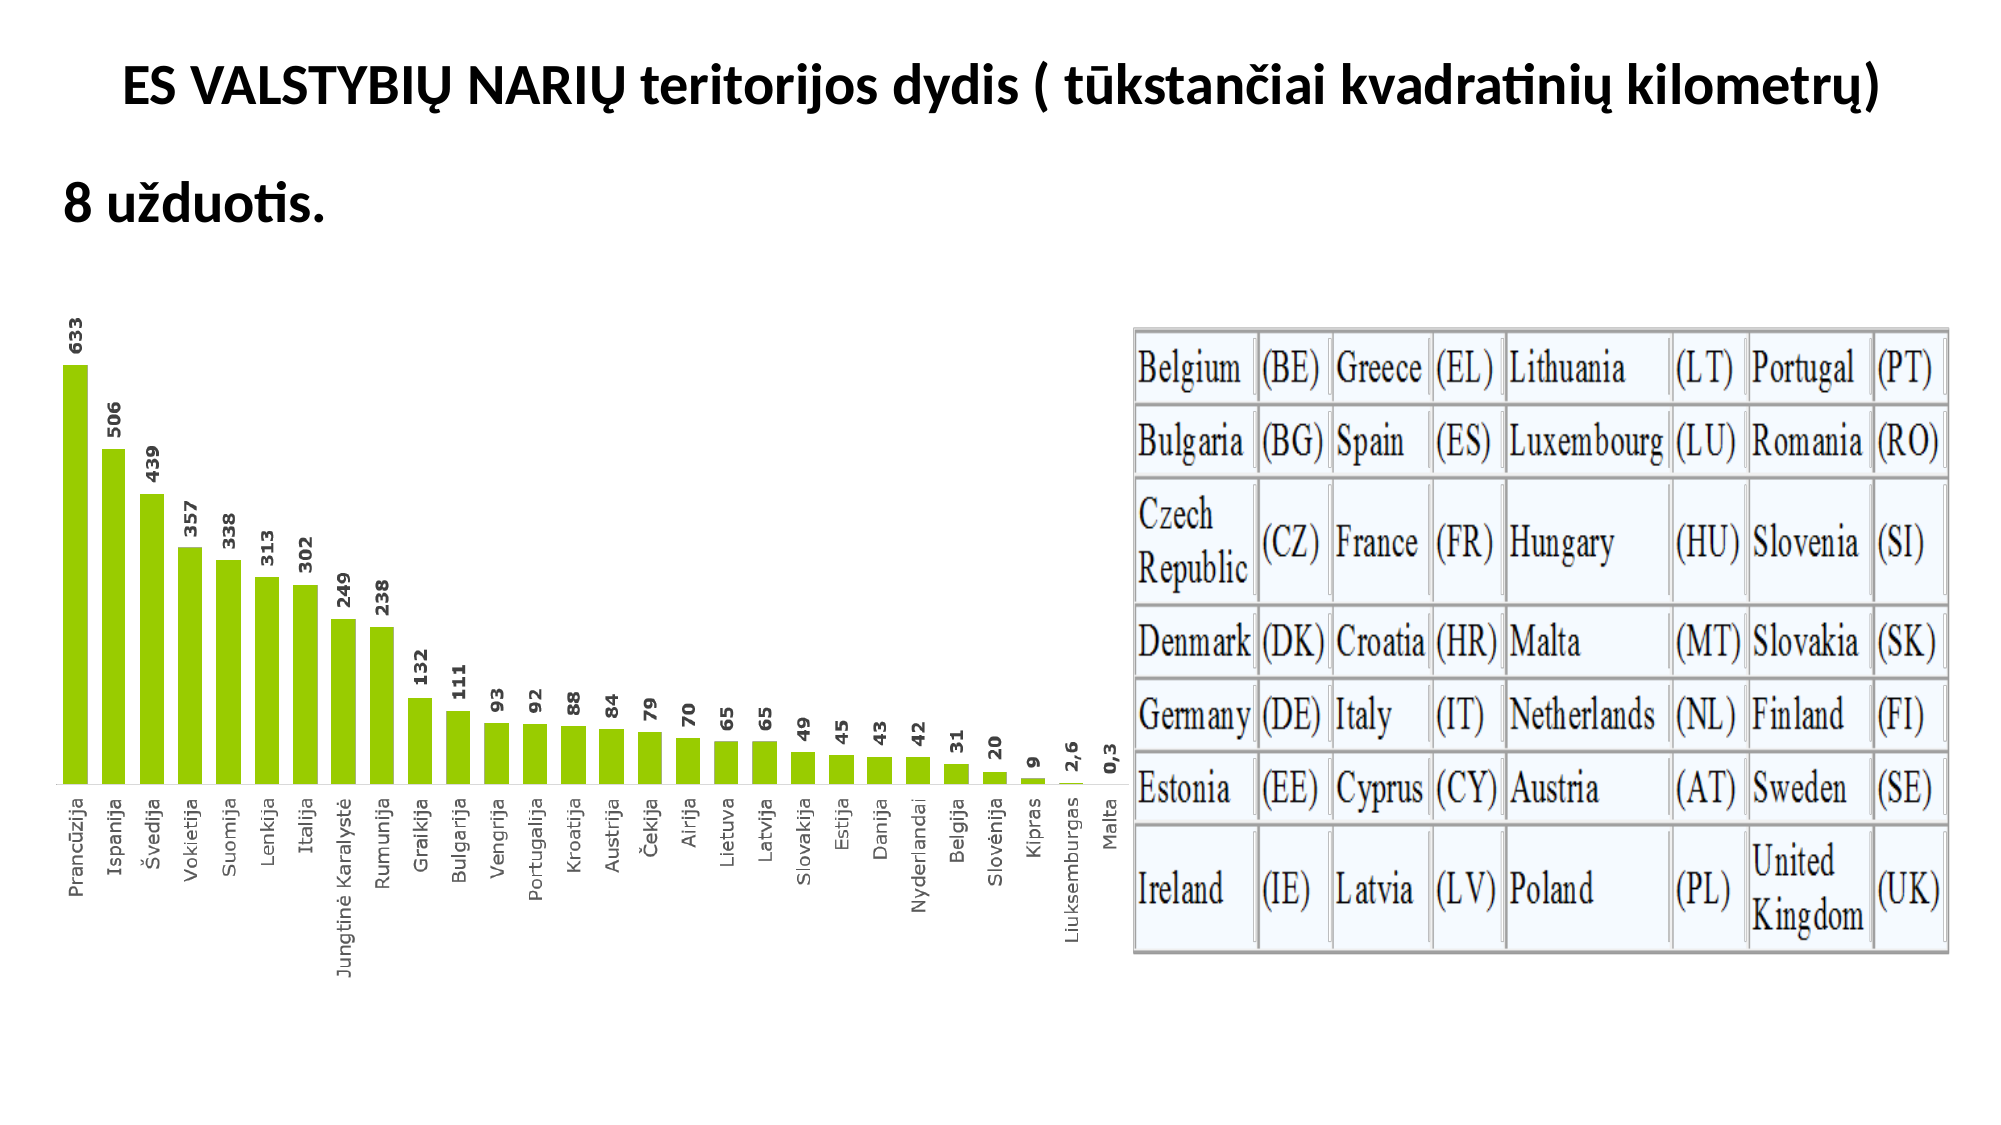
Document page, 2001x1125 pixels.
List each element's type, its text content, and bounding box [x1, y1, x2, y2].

picture [38, 262, 2000, 988]
text_box 8 užduotis. [49, 157, 356, 242]
title ES VALSTYBIŲ NARIŲ teritorijos dydis ( tūkstančiai kvadratinių kilometrų) [107, 40, 1903, 132]
